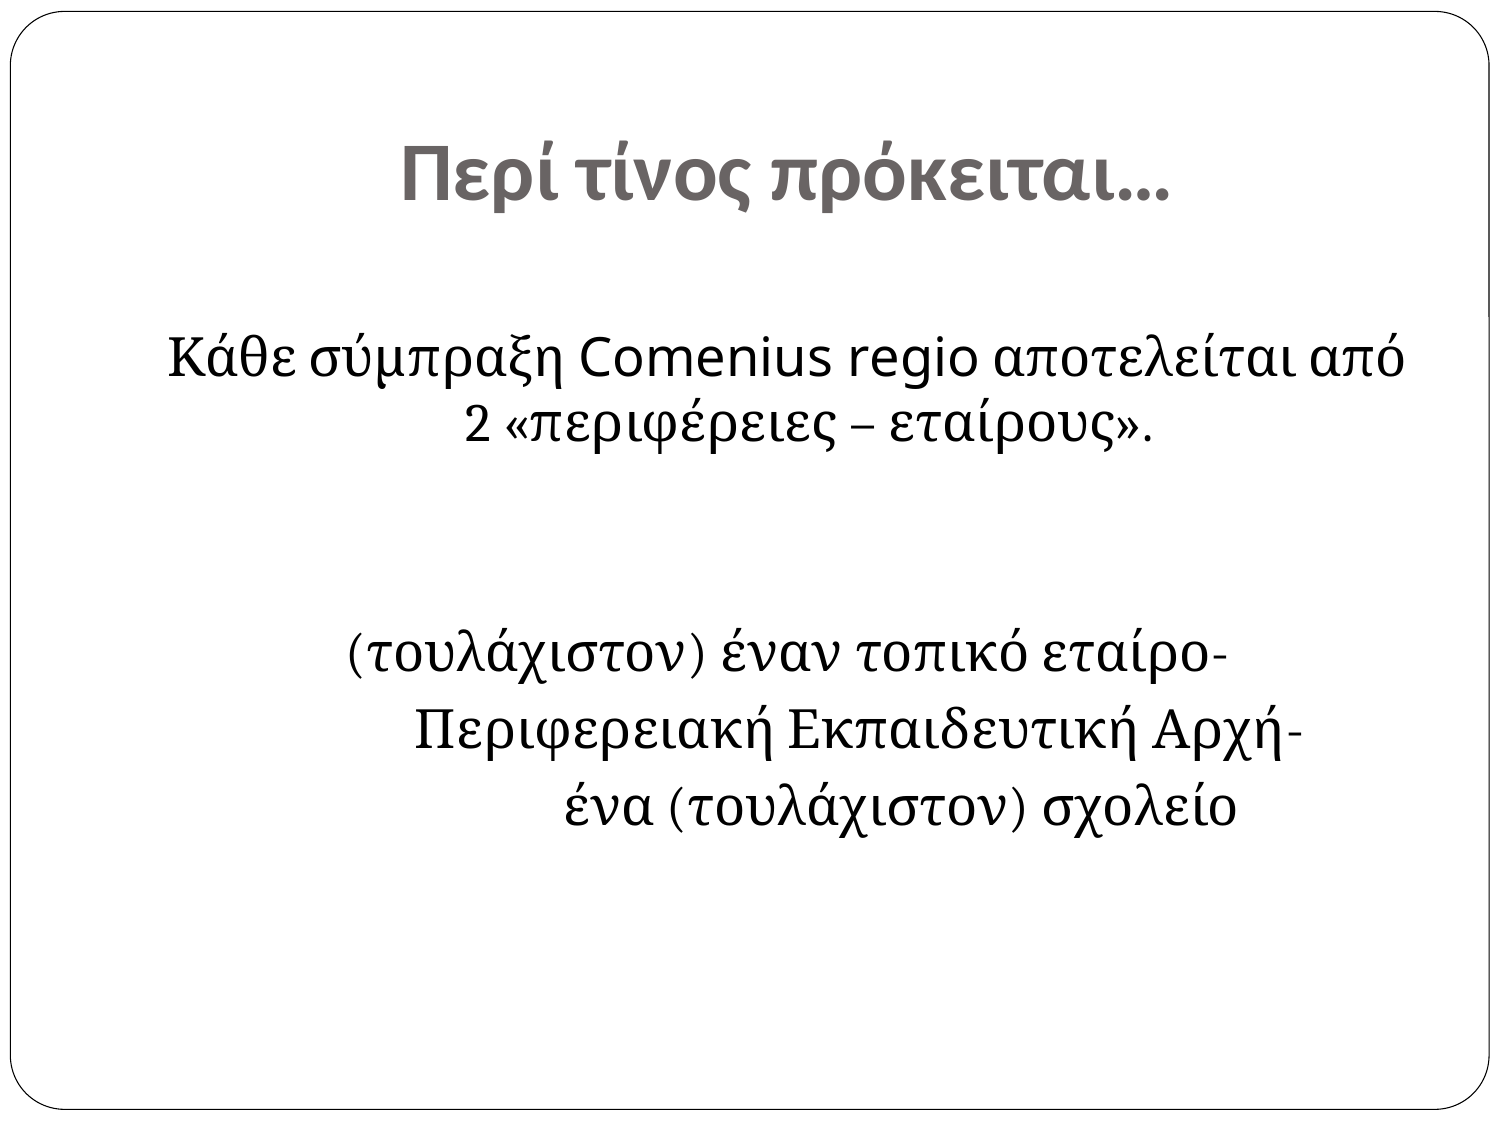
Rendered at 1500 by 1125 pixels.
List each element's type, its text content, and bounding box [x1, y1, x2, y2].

list Κάθε σύμπραξη Comenius regio αποτελείται από 2 «περιφέρειες – εταίρους». (τουλάχιστον) έναν τοπικό εταίρο- Περιφερειακή Εκπαιδευτική Αρχή- ένα (τουλάχιστον) σχολείο [150, 237, 1426, 988]
title Περί τίνος πρόκειται… [150, 44, 1426, 233]
